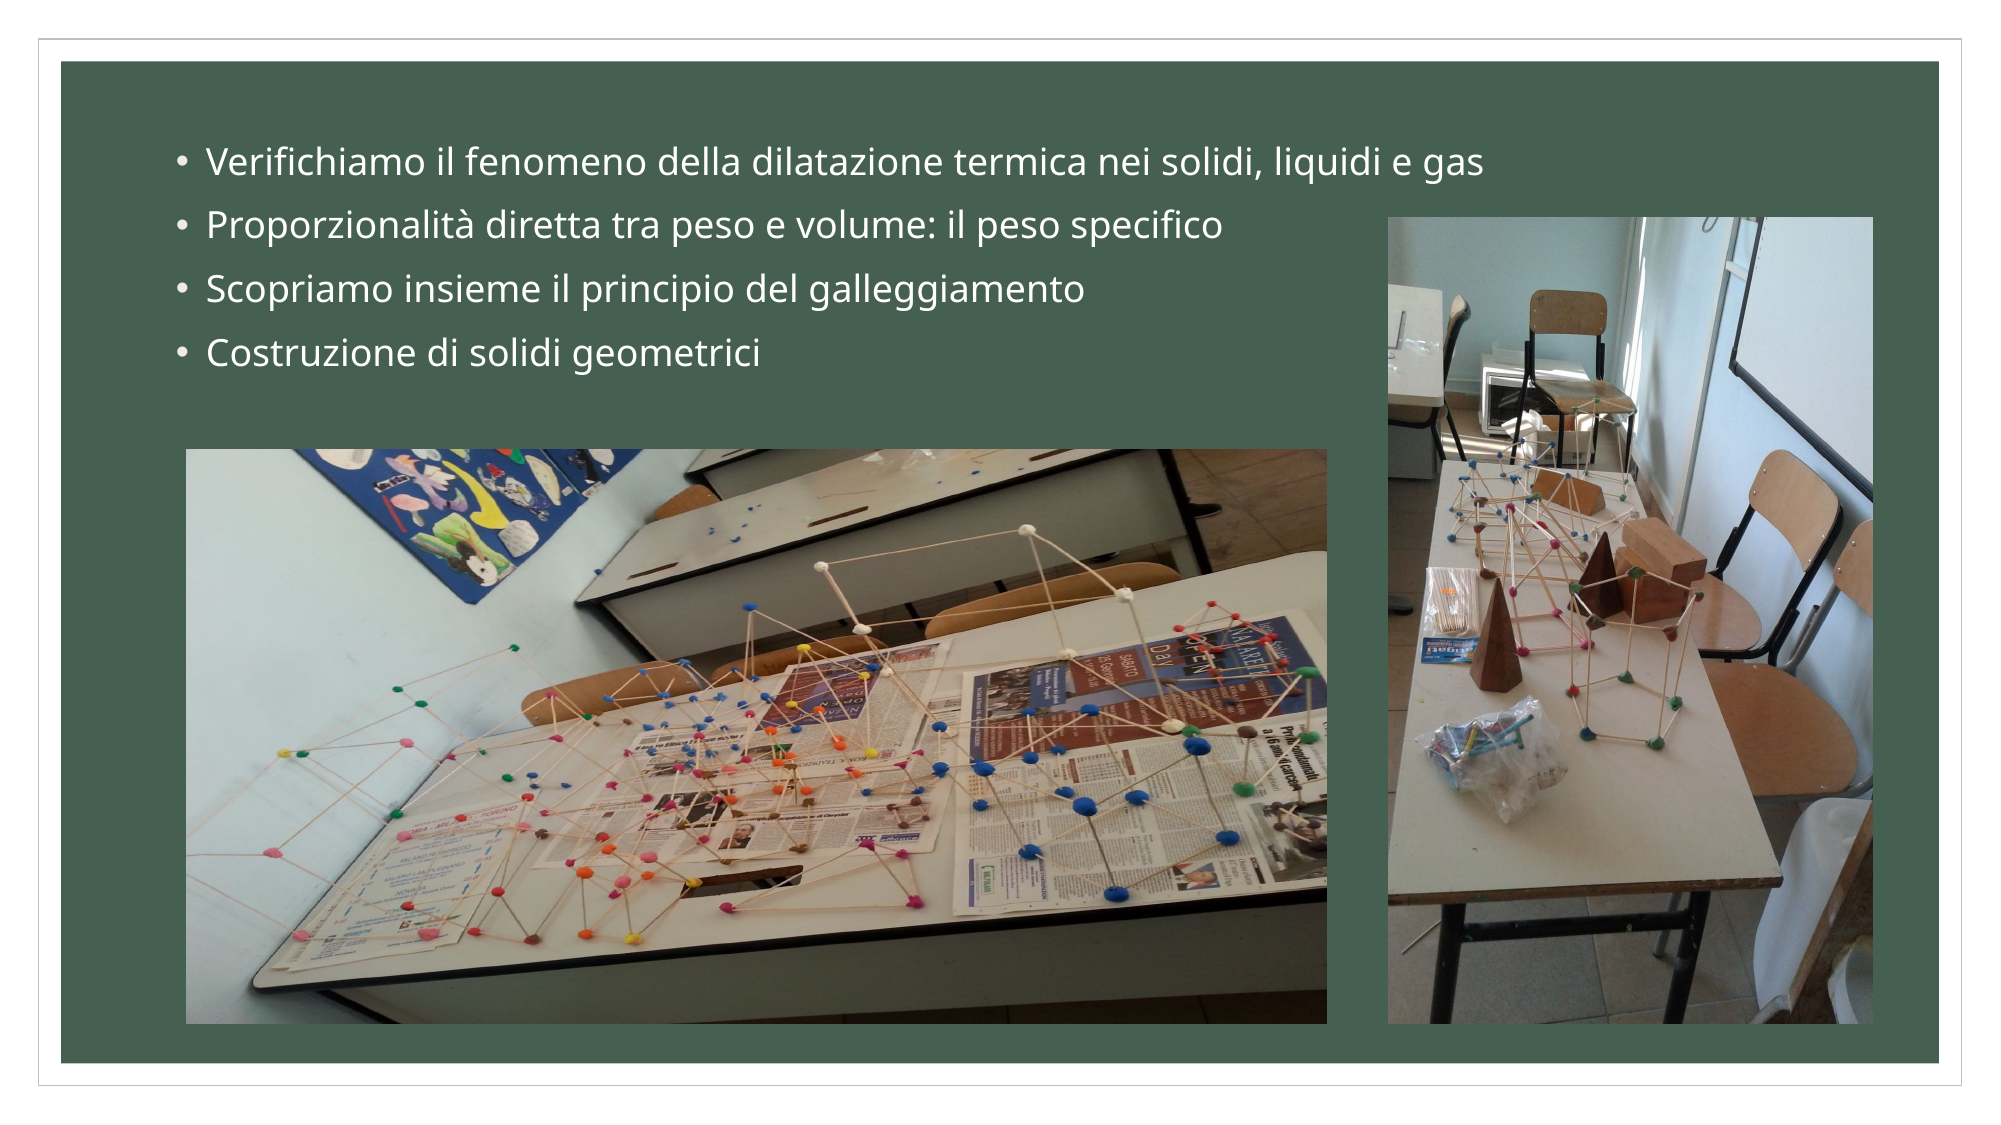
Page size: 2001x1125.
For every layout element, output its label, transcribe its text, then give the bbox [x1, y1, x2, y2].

picture [186, 449, 1327, 1024]
list Verifichiamo il fenomeno della dilatazione termica nei solidi, liquidi e gas Proporzionalità diretta tra peso e volume: il peso specifico Scopriamo insieme il principio del galleggiamento Costruzione di solidi geometrici [160, 130, 1811, 776]
picture [1388, 217, 1873, 1024]
